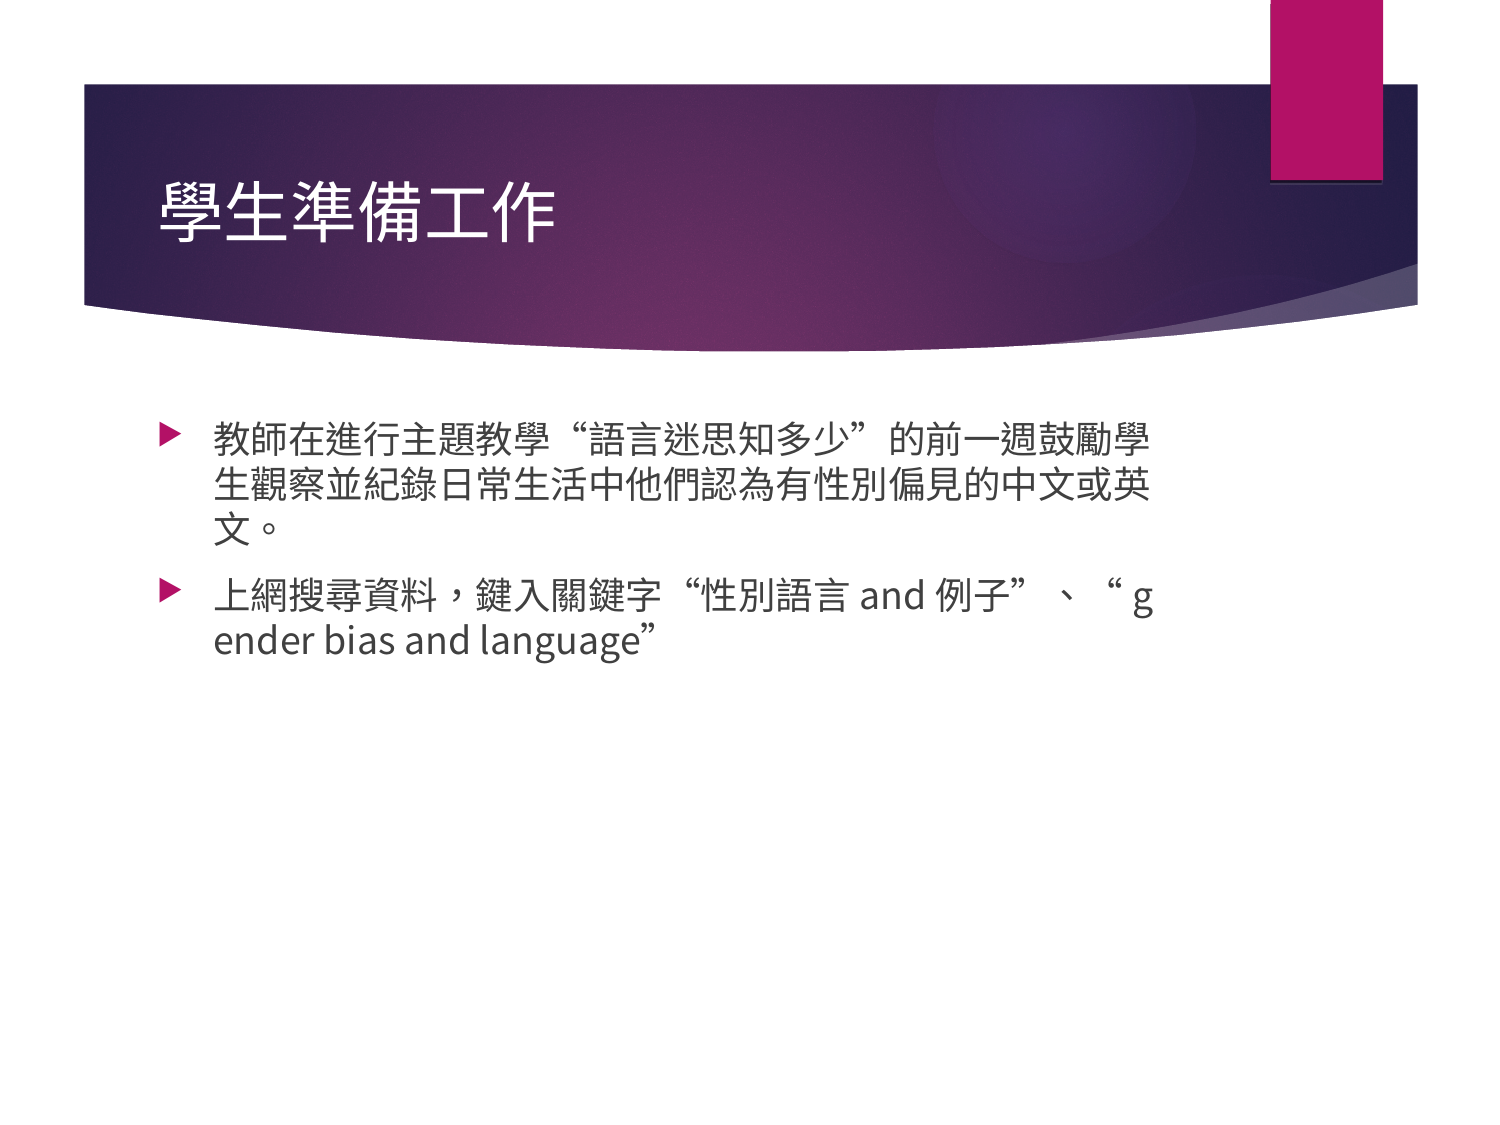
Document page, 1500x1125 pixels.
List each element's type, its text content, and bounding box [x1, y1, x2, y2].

list 教師在進行主題教學“語言迷思知多少”的前一週鼓勵學生觀察並紀錄日常生活中他們認為有性別偏見的中文或英文。 上網搜尋資料，鍵入關鍵字“性別語言and例子”、“gender bias and language” [141, 408, 1183, 988]
title 學生準備工作 [142, 152, 1183, 269]
picture [85, 85, 1417, 351]
